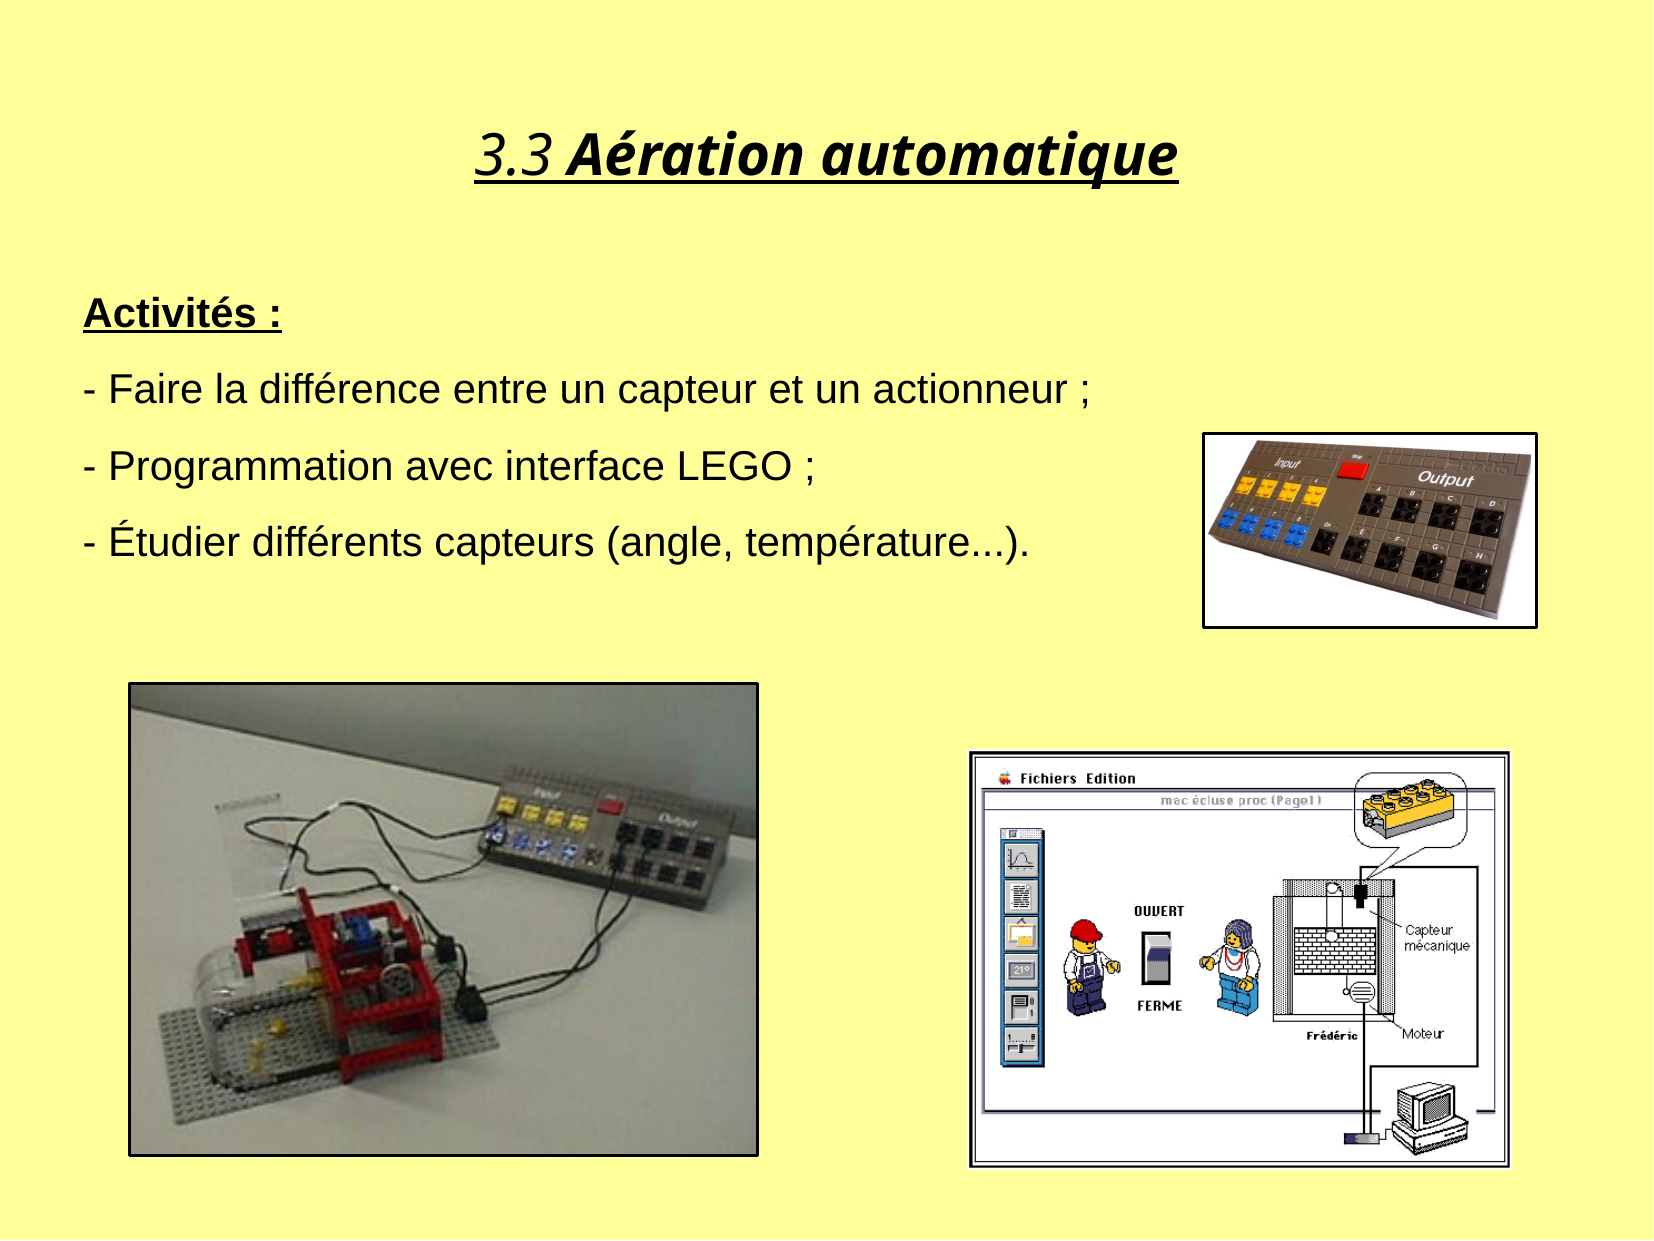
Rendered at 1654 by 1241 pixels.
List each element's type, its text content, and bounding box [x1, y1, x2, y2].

list Activités : - Faire la différence entre un capteur et un actionneur ; - Programmation avec interface LEGO ; - Étudier différents capteurs (angle, température...). [82, 290, 1571, 1109]
picture [1204, 434, 1536, 626]
picture [967, 749, 1512, 1170]
title 3.3 Aération automatique [82, 49, 1571, 257]
picture [130, 685, 756, 1154]
